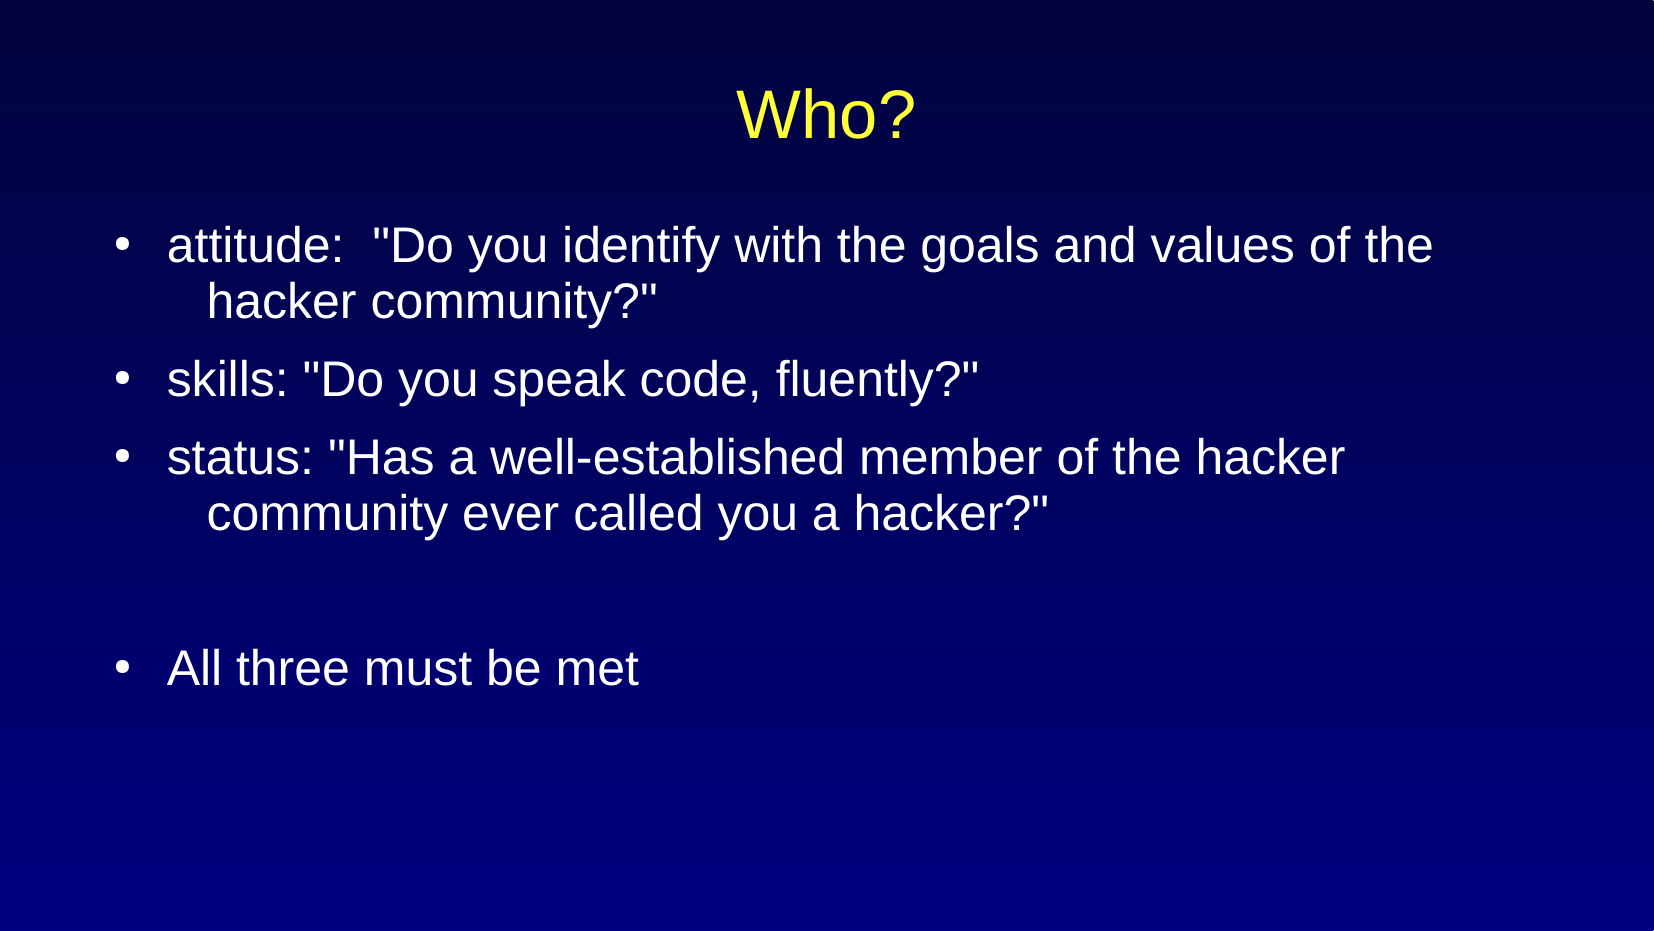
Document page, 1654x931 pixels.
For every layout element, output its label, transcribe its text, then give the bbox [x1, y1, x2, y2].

title Who? [82, 37, 1571, 193]
list attitude: "Do you identify with the goals and values of the hacker community?" skills: "Do you speak code, fluently?" status: "Has a well-established member of the hacker community ever called you a hacker?" All three must be met [82, 217, 1571, 758]
